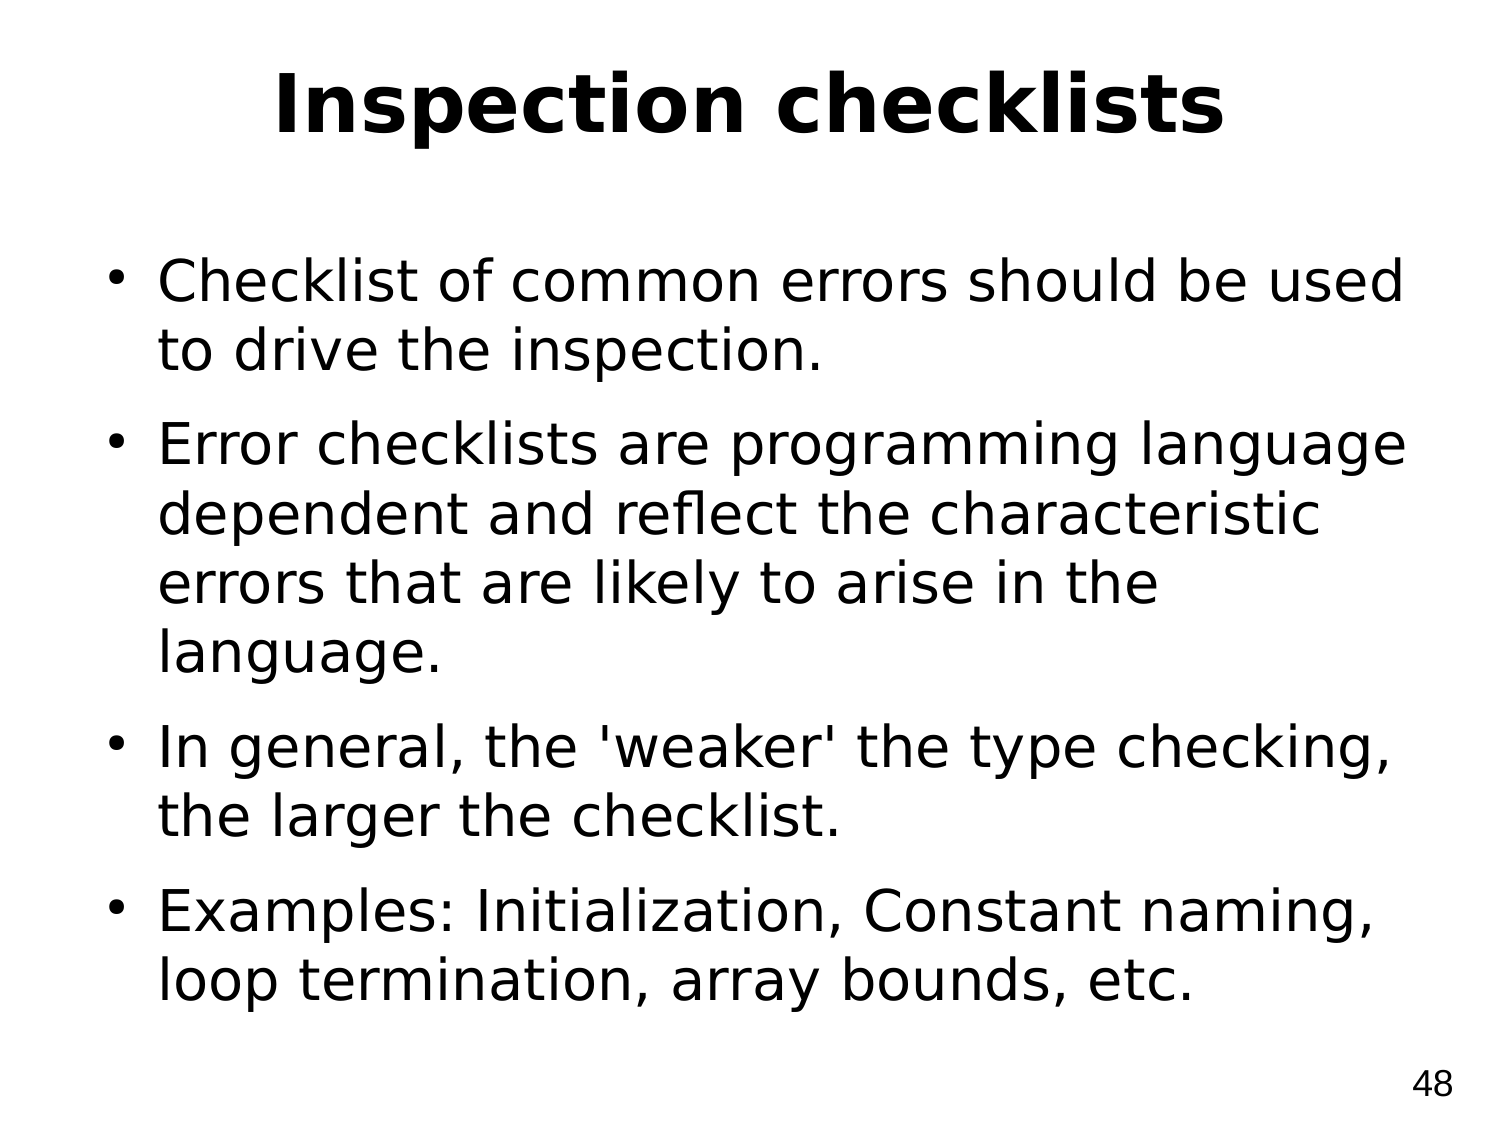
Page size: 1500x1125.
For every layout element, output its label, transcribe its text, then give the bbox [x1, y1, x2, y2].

title Inspection checklists [75, 44, 1425, 177]
list Checklist of common errors should be used to drive the inspection. Error checklists are programming language dependent and reflect the characteristic errors that are likely to arise in the language. In general, the 'weaker' the type checking, the larger the checklist. Examples: Initialization, Constant naming, loop termination, array bounds, etc. [75, 236, 1425, 1093]
